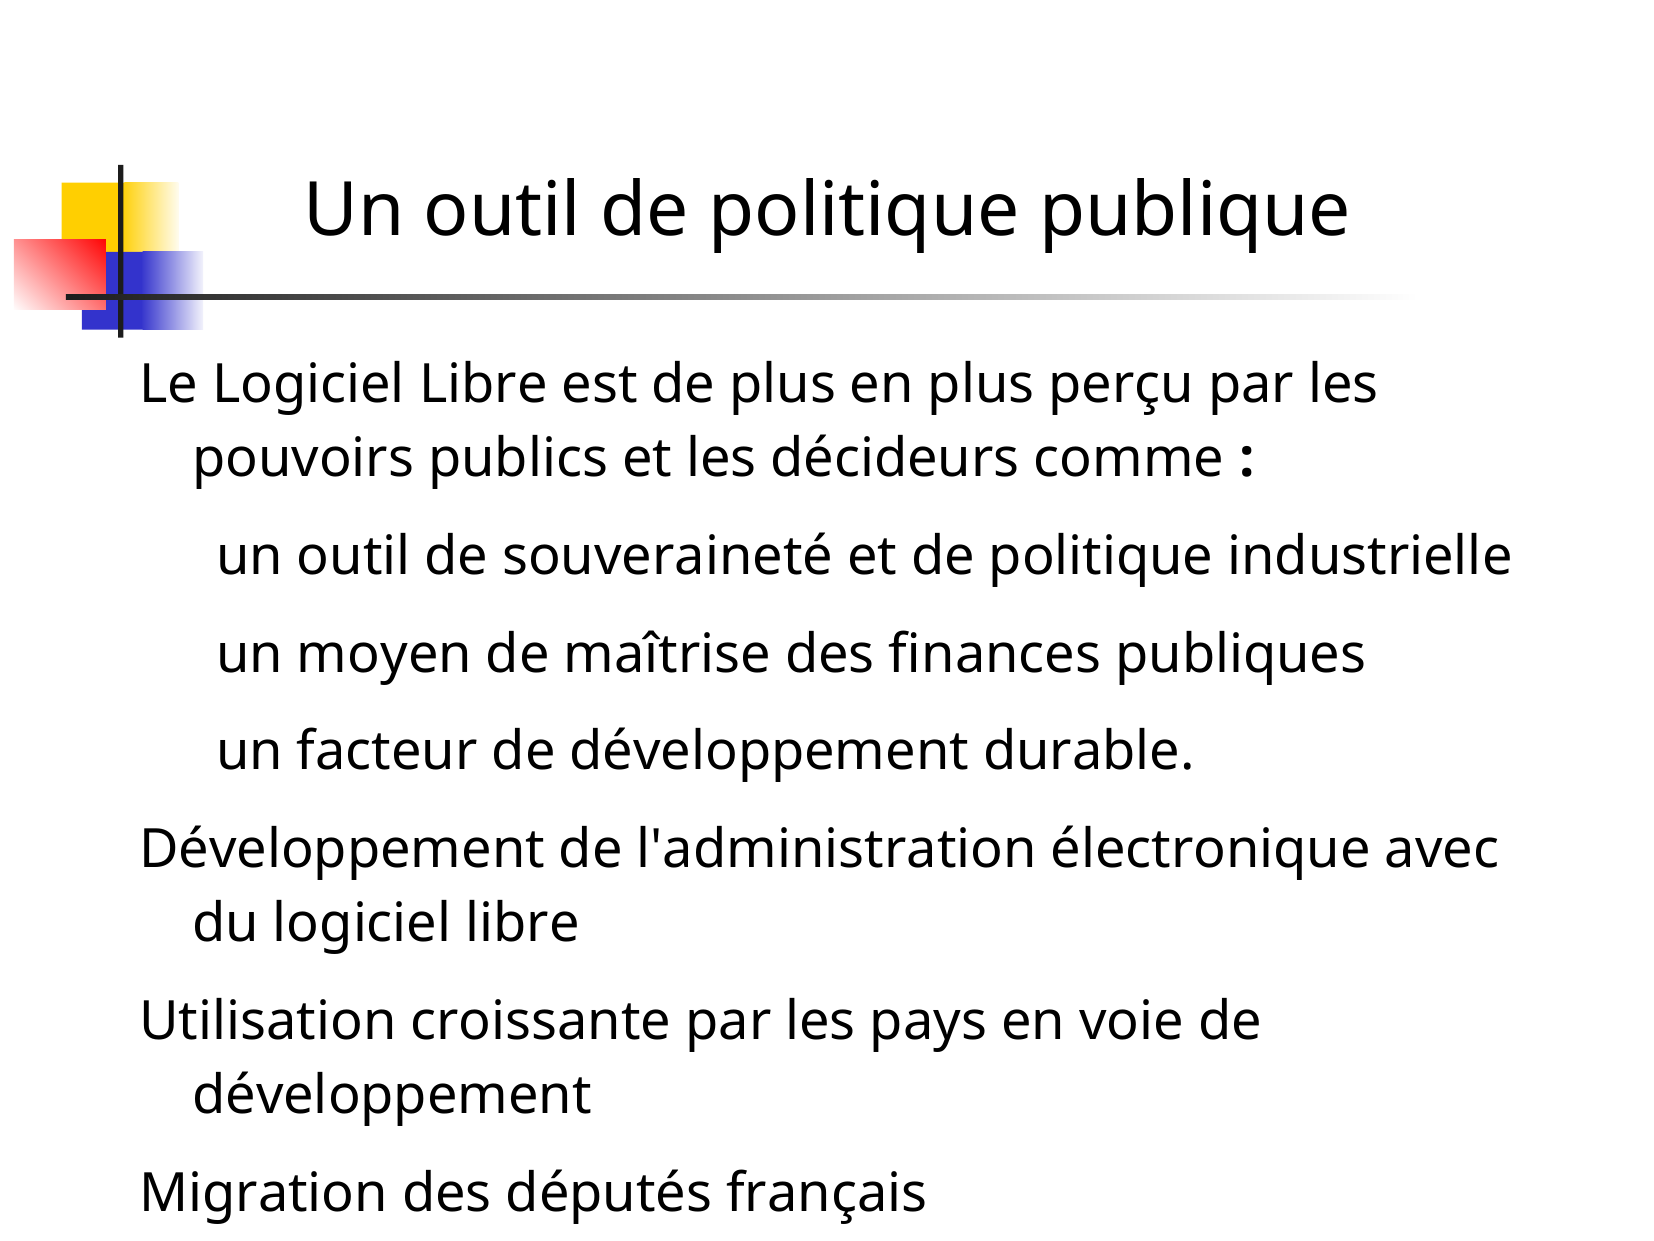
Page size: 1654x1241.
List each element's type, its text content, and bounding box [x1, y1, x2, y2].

title Un outil de politique publique [121, 110, 1534, 303]
list Le Logiciel Libre est de plus en plus perçu par les pouvoirs publics et les décideurs comme : un outil de souveraineté et de politique industrielle un moyen de maîtrise des finances publiques un facteur de développement durable. Développement de l'administration électronique avec du logiciel libre Utilisation croissante par les pays en voie de développement Migration des députés français [121, 344, 1534, 1214]
